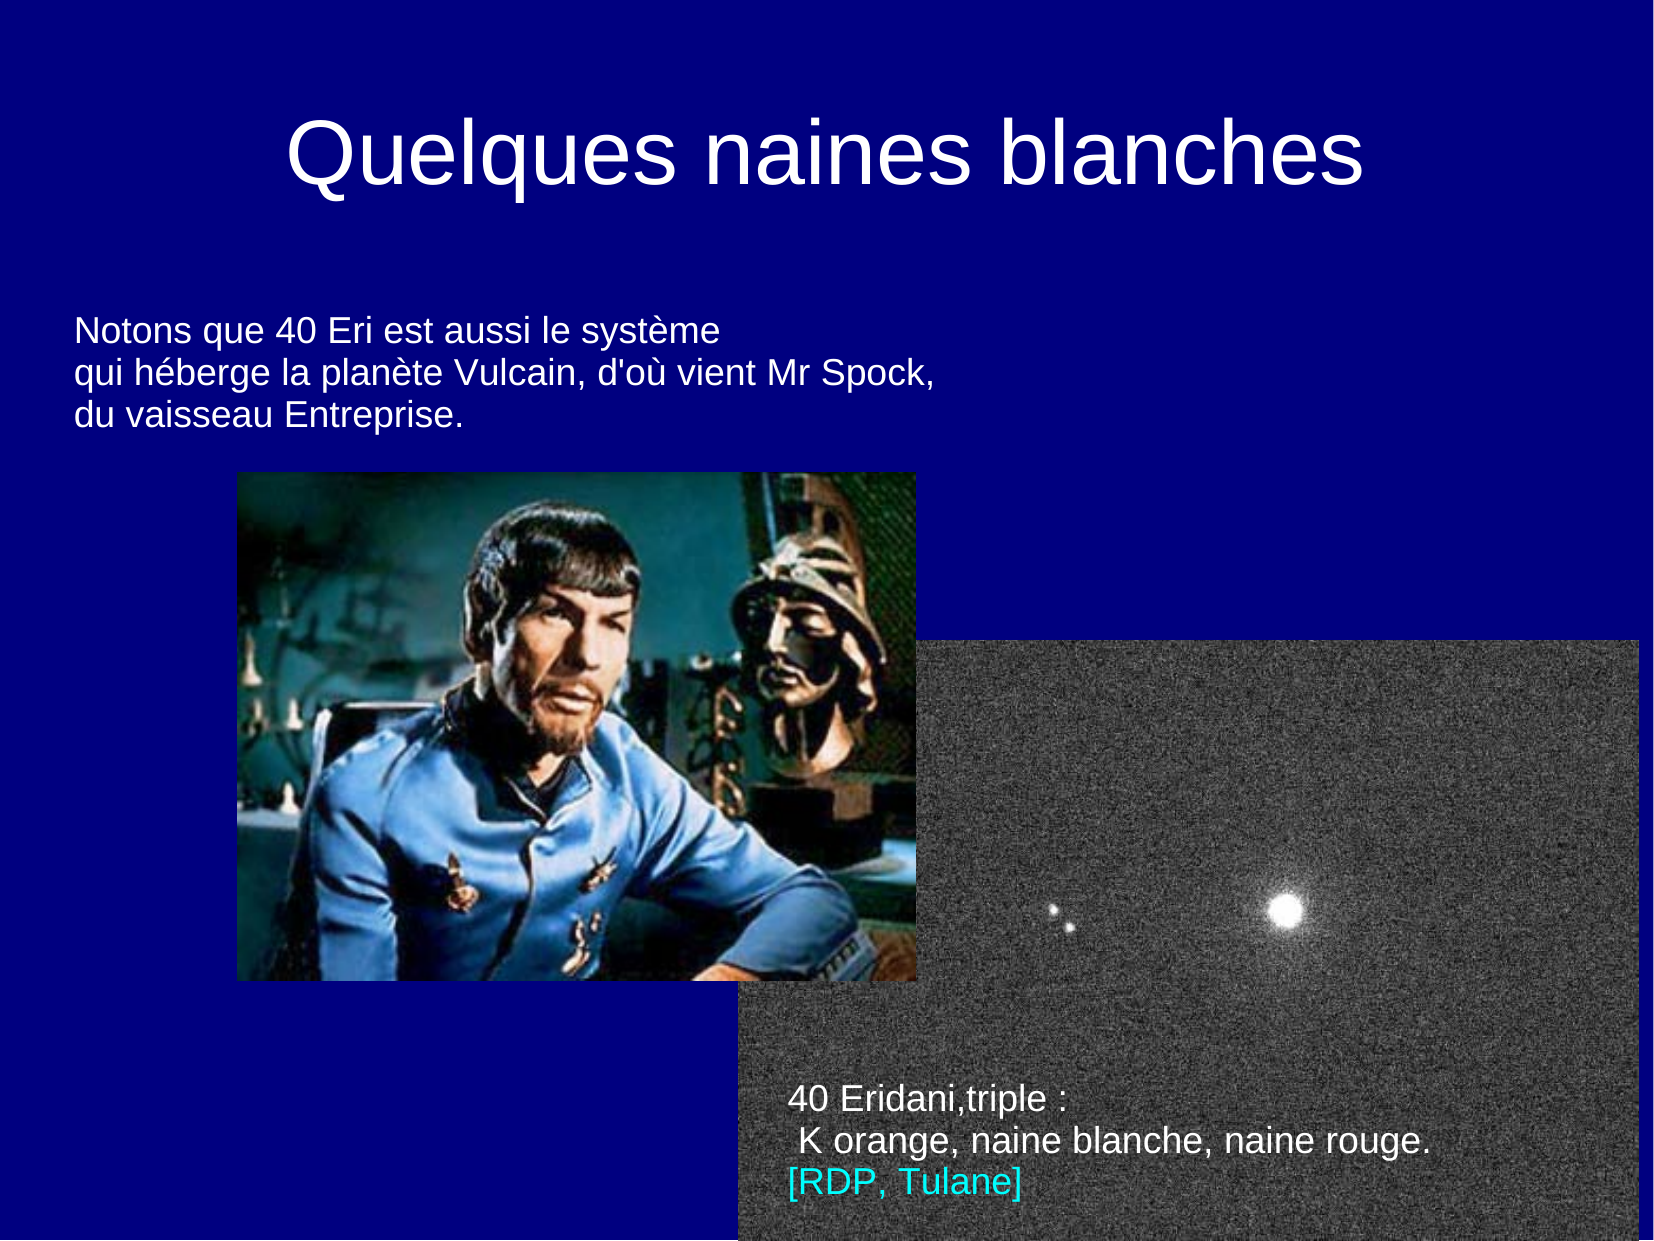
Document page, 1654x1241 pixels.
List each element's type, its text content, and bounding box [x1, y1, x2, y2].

picture [237, 472, 1639, 1241]
text_box 40 Eridani,triple : K orange, naine blanche, naine rouge. [RDP, Tulane] [772, 1069, 1447, 1211]
text_box Notons que 40 Eri est aussi le système qui héberge la planète Vulcain, d'où vient Mr Spock, du vaisseau Entreprise. [59, 301, 951, 443]
title Quelques naines blanches [82, 49, 1571, 257]
